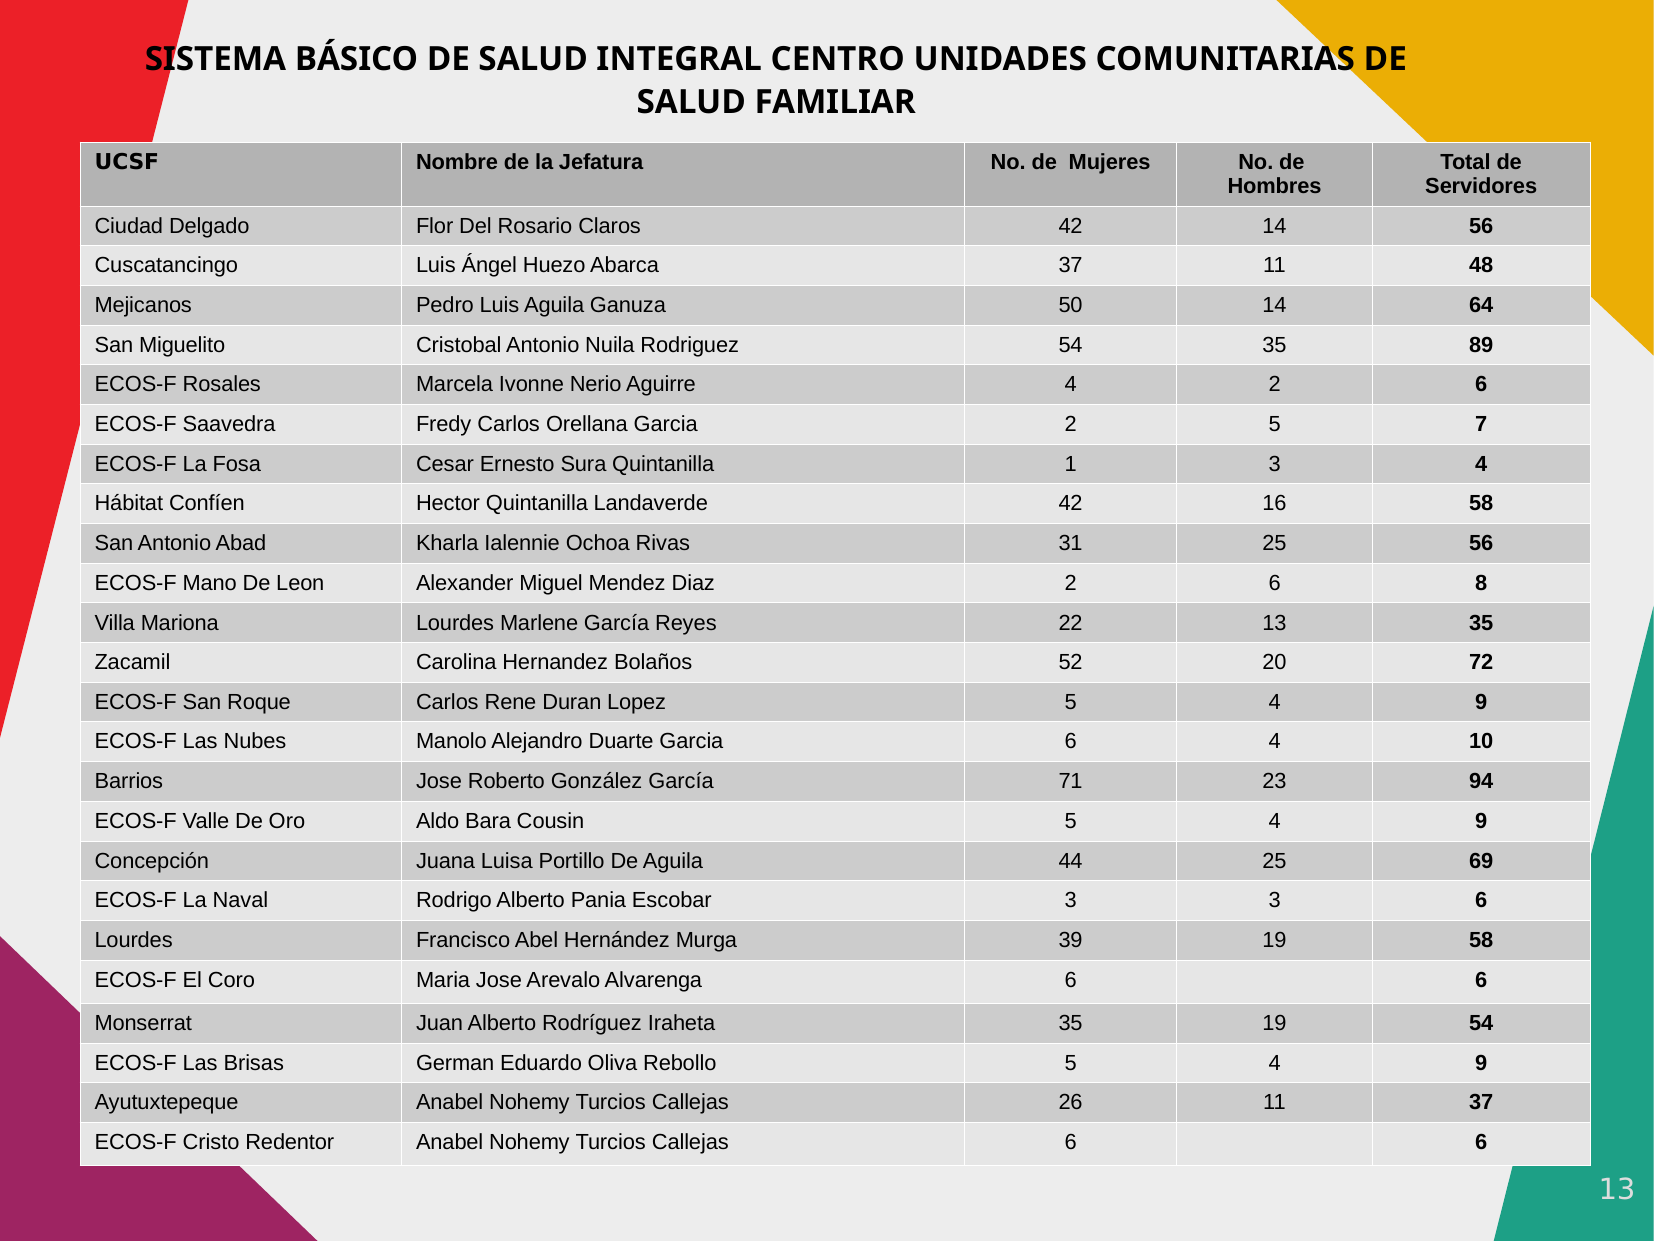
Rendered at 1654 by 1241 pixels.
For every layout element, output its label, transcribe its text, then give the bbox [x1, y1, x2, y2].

table_cell Juana Luisa Portillo De Aguila [402, 842, 964, 880]
table_cell 5 [965, 1044, 1176, 1082]
table_cell 23 [1177, 762, 1372, 801]
table_cell 7 [1373, 405, 1590, 444]
table_cell 4 [1177, 802, 1372, 841]
table_cell 6 [1373, 881, 1590, 920]
table_cell 54 [965, 326, 1176, 364]
table_cell 14 [1177, 207, 1372, 245]
table_cell 19 [1177, 921, 1372, 960]
table_cell Anabel Nohemy Turcios Callejas [402, 1083, 964, 1122]
table_cell 5 [1177, 405, 1372, 444]
table_cell Francisco Abel Hernández Murga [402, 921, 964, 960]
table_cell 72 [1373, 643, 1590, 682]
table_cell Manolo Alejandro Duarte Garcia [402, 722, 964, 761]
table_cell 56 [1373, 207, 1590, 245]
table_cell 3 [1177, 881, 1372, 920]
table_cell 14 [1177, 286, 1372, 325]
table_cell 25 [1177, 524, 1372, 563]
table_cell Mejicanos [81, 286, 401, 325]
table_cell 31 [965, 524, 1176, 563]
table_cell 16 [1177, 484, 1372, 523]
table_cell 6 [1373, 365, 1590, 404]
table_cell 26 [965, 1083, 1176, 1122]
table_cell Monserrat [81, 1004, 401, 1043]
table_cell Zacamil [81, 643, 401, 682]
table_cell Alexander Miguel Mendez Diaz [402, 564, 964, 602]
table_cell Ciudad Delgado [81, 207, 401, 245]
table_cell 3 [965, 881, 1176, 920]
table_cell 9 [1373, 802, 1590, 841]
table_cell ECOS-F Cristo Redentor [81, 1123, 401, 1165]
table_cell 6 [1373, 961, 1590, 1003]
table_cell Hábitat Confíen [81, 484, 401, 523]
table_cell Aldo Bara Cousin [402, 802, 964, 841]
table_cell Concepción [81, 842, 401, 880]
table_cell Cuscatancingo [81, 246, 401, 285]
table_cell 8 [1373, 564, 1590, 602]
table_cell 2 [965, 564, 1176, 602]
table_cell ECOS-F Saavedra [81, 405, 401, 444]
table_cell ECOS-F El Coro [81, 961, 401, 1003]
table_cell 6 [1177, 564, 1372, 602]
table_cell Hector Quintanilla Landaverde [402, 484, 964, 523]
table_cell 44 [965, 842, 1176, 880]
table_cell 11 [1177, 1083, 1372, 1122]
table_cell ECOS-F La Fosa [81, 445, 401, 483]
table_cell 56 [1373, 524, 1590, 563]
table_cell 22 [965, 603, 1176, 642]
table_cell Lourdes Marlene García Reyes [402, 603, 964, 642]
table_cell Anabel Nohemy Turcios Callejas [402, 1123, 964, 1165]
table_cell Carolina Hernandez Bolaños [402, 643, 964, 682]
table_cell Flor Del Rosario Claros [402, 207, 964, 245]
table_cell 6 [965, 961, 1176, 1003]
table_cell ECOS-F Rosales [81, 365, 401, 404]
table_cell Carlos Rene Duran Lopez [402, 683, 964, 721]
table_cell 54 [1373, 1004, 1590, 1043]
title SISTEMA BÁSICO DE SALUD INTEGRAL CENTRO UNIDADES COMUNITARIAS DE SALUD FAMILIAR [112, 0, 1441, 142]
table_cell 6 [1373, 1123, 1590, 1165]
table_cell ECOS-F Valle De Oro [81, 802, 401, 841]
table_cell German Eduardo Oliva Rebollo [402, 1044, 964, 1082]
table_cell Ayutuxtepeque [81, 1083, 401, 1122]
table_cell 11 [1177, 246, 1372, 285]
table_cell ECOS-F La Naval [81, 881, 401, 920]
table_cell 35 [1373, 603, 1590, 642]
table_cell [1177, 1123, 1372, 1165]
table_cell Jose Roberto González García [402, 762, 964, 801]
table_cell 37 [965, 246, 1176, 285]
table_cell 19 [1177, 1004, 1372, 1043]
table_cell 2 [1177, 365, 1372, 404]
table_cell 5 [965, 683, 1176, 721]
table_cell 6 [965, 1123, 1176, 1165]
table_cell Cesar Ernesto Sura Quintanilla [402, 445, 964, 483]
table_cell 9 [1373, 683, 1590, 721]
table_cell 9 [1373, 1044, 1590, 1082]
table_cell 58 [1373, 921, 1590, 960]
table_cell 10 [1373, 722, 1590, 761]
table_cell 35 [1177, 326, 1372, 364]
table_cell Juan Alberto Rodríguez Iraheta [402, 1004, 964, 1043]
table_cell 89 [1373, 326, 1590, 364]
table_cell 37 [1373, 1083, 1590, 1122]
table_cell 4 [1177, 1044, 1372, 1082]
table_cell 48 [1373, 246, 1590, 285]
table_cell 4 [1177, 683, 1372, 721]
table_cell [1177, 961, 1372, 1003]
table_header UCSF [81, 143, 401, 206]
table_cell Kharla Ialennie Ochoa Rivas [402, 524, 964, 563]
table_cell Pedro Luis Aguila Ganuza [402, 286, 964, 325]
table_cell 2 [965, 405, 1176, 444]
table_cell 4 [965, 365, 1176, 404]
table_cell 6 [965, 722, 1176, 761]
table_cell 39 [965, 921, 1176, 960]
table_cell ECOS-F San Roque [81, 683, 401, 721]
table_cell Lourdes [81, 921, 401, 960]
table_cell Barrios [81, 762, 401, 801]
table_cell 71 [965, 762, 1176, 801]
table_cell Luis Ángel Huezo Abarca [402, 246, 964, 285]
table_cell Marcela Ivonne Nerio Aguirre [402, 365, 964, 404]
table_cell 58 [1373, 484, 1590, 523]
table_cell 94 [1373, 762, 1590, 801]
table_cell 13 [1177, 603, 1372, 642]
table_header Nombre de la Jefatura [402, 143, 964, 206]
table_header No. de Mujeres [965, 143, 1176, 206]
table_cell 64 [1373, 286, 1590, 325]
table_header No. de Hombres [1177, 143, 1372, 206]
table_cell ECOS-F Las Brisas [81, 1044, 401, 1082]
table_cell ECOS-F Las Nubes [81, 722, 401, 761]
table_cell 20 [1177, 643, 1372, 682]
table_cell 1 [965, 445, 1176, 483]
table_cell 5 [965, 802, 1176, 841]
table_cell Cristobal Antonio Nuila Rodriguez [402, 326, 964, 364]
table_cell 3 [1177, 445, 1372, 483]
table_cell 35 [965, 1004, 1176, 1043]
table_cell Fredy Carlos Orellana Garcia [402, 405, 964, 444]
table_cell 42 [965, 484, 1176, 523]
table_header Total de Servidores [1373, 143, 1590, 206]
table_cell 25 [1177, 842, 1372, 880]
table_cell 69 [1373, 842, 1590, 880]
table_cell Maria Jose Arevalo Alvarenga [402, 961, 964, 1003]
table_cell ECOS-F Mano De Leon [81, 564, 401, 602]
table_cell San Antonio Abad [81, 524, 401, 563]
table_cell Villa Mariona [81, 603, 401, 642]
table_cell 50 [965, 286, 1176, 325]
table_cell Rodrigo Alberto Pania Escobar [402, 881, 964, 920]
table_cell San Miguelito [81, 326, 401, 364]
table_cell 42 [965, 207, 1176, 245]
table_cell 52 [965, 643, 1176, 682]
table_cell 4 [1177, 722, 1372, 761]
table_cell 4 [1373, 445, 1590, 483]
